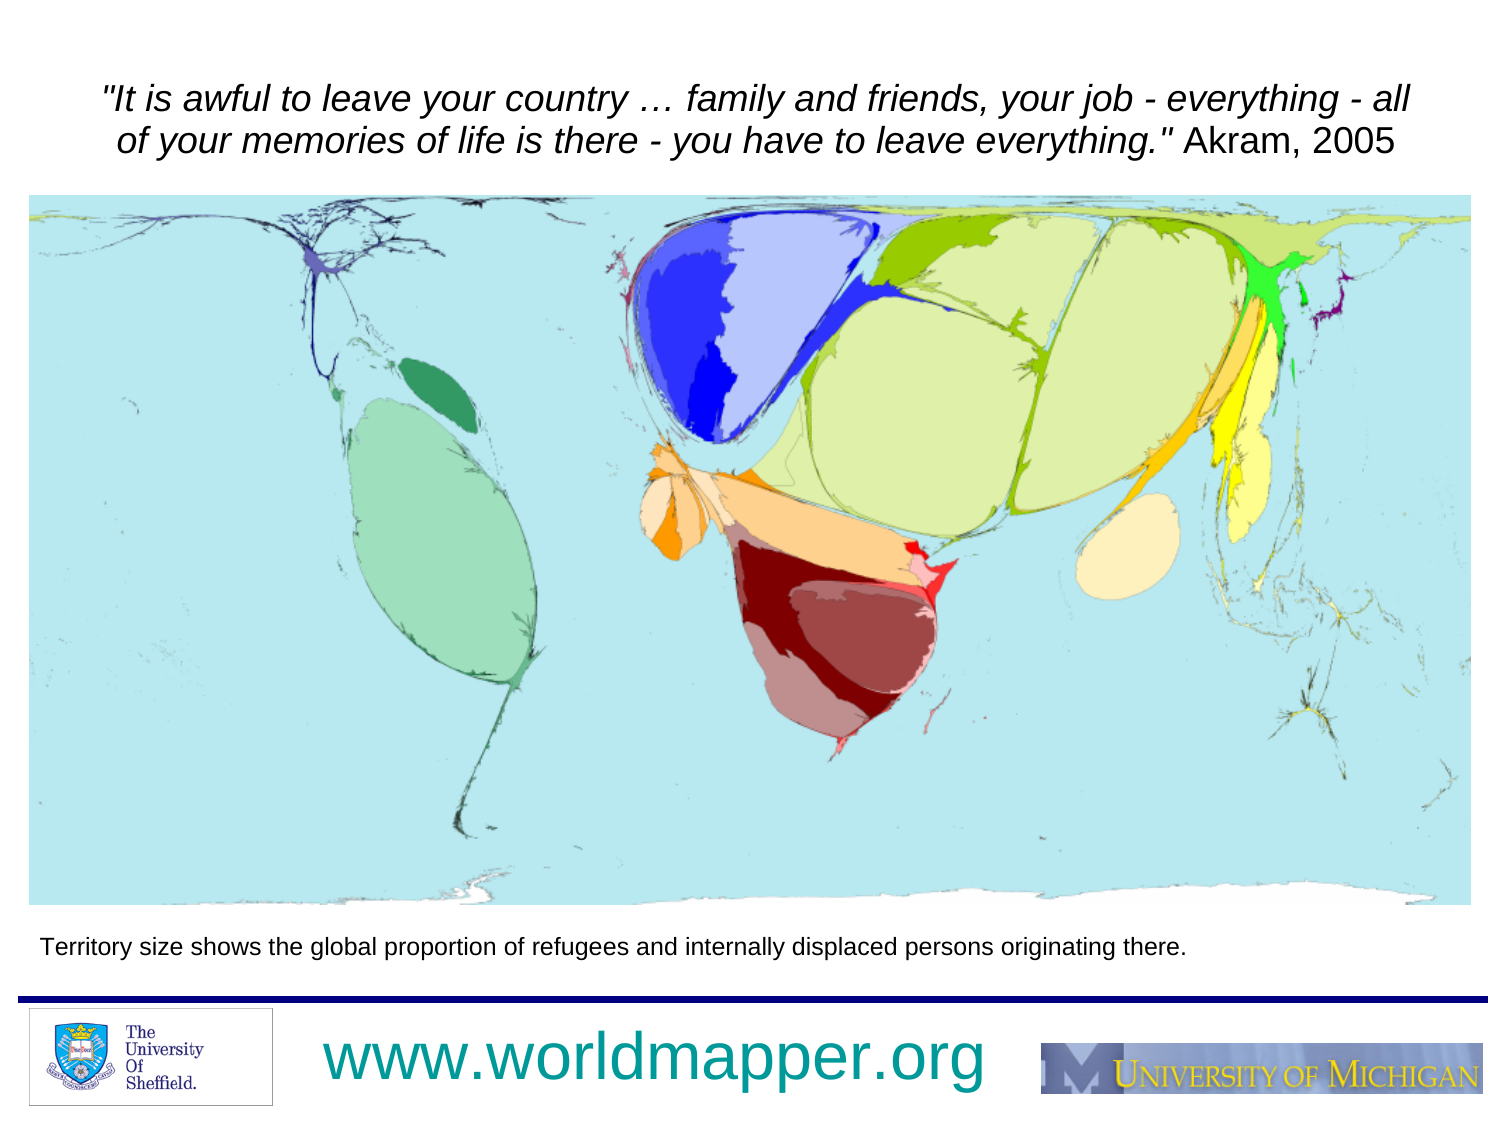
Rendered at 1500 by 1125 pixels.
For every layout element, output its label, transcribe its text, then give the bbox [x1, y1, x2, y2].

picture [29, 195, 1471, 905]
picture [29, 1008, 273, 1106]
picture [1041, 1043, 1483, 1094]
title "It is awful to leave your country … family and friends, your job - everything - all of your memories of life is there - you have to leave everything." Akram, 2005 [76, 42, 1436, 195]
text_box Territory size shows the global proportion of refugees and internally displaced persons originating there. [24, 925, 1213, 969]
